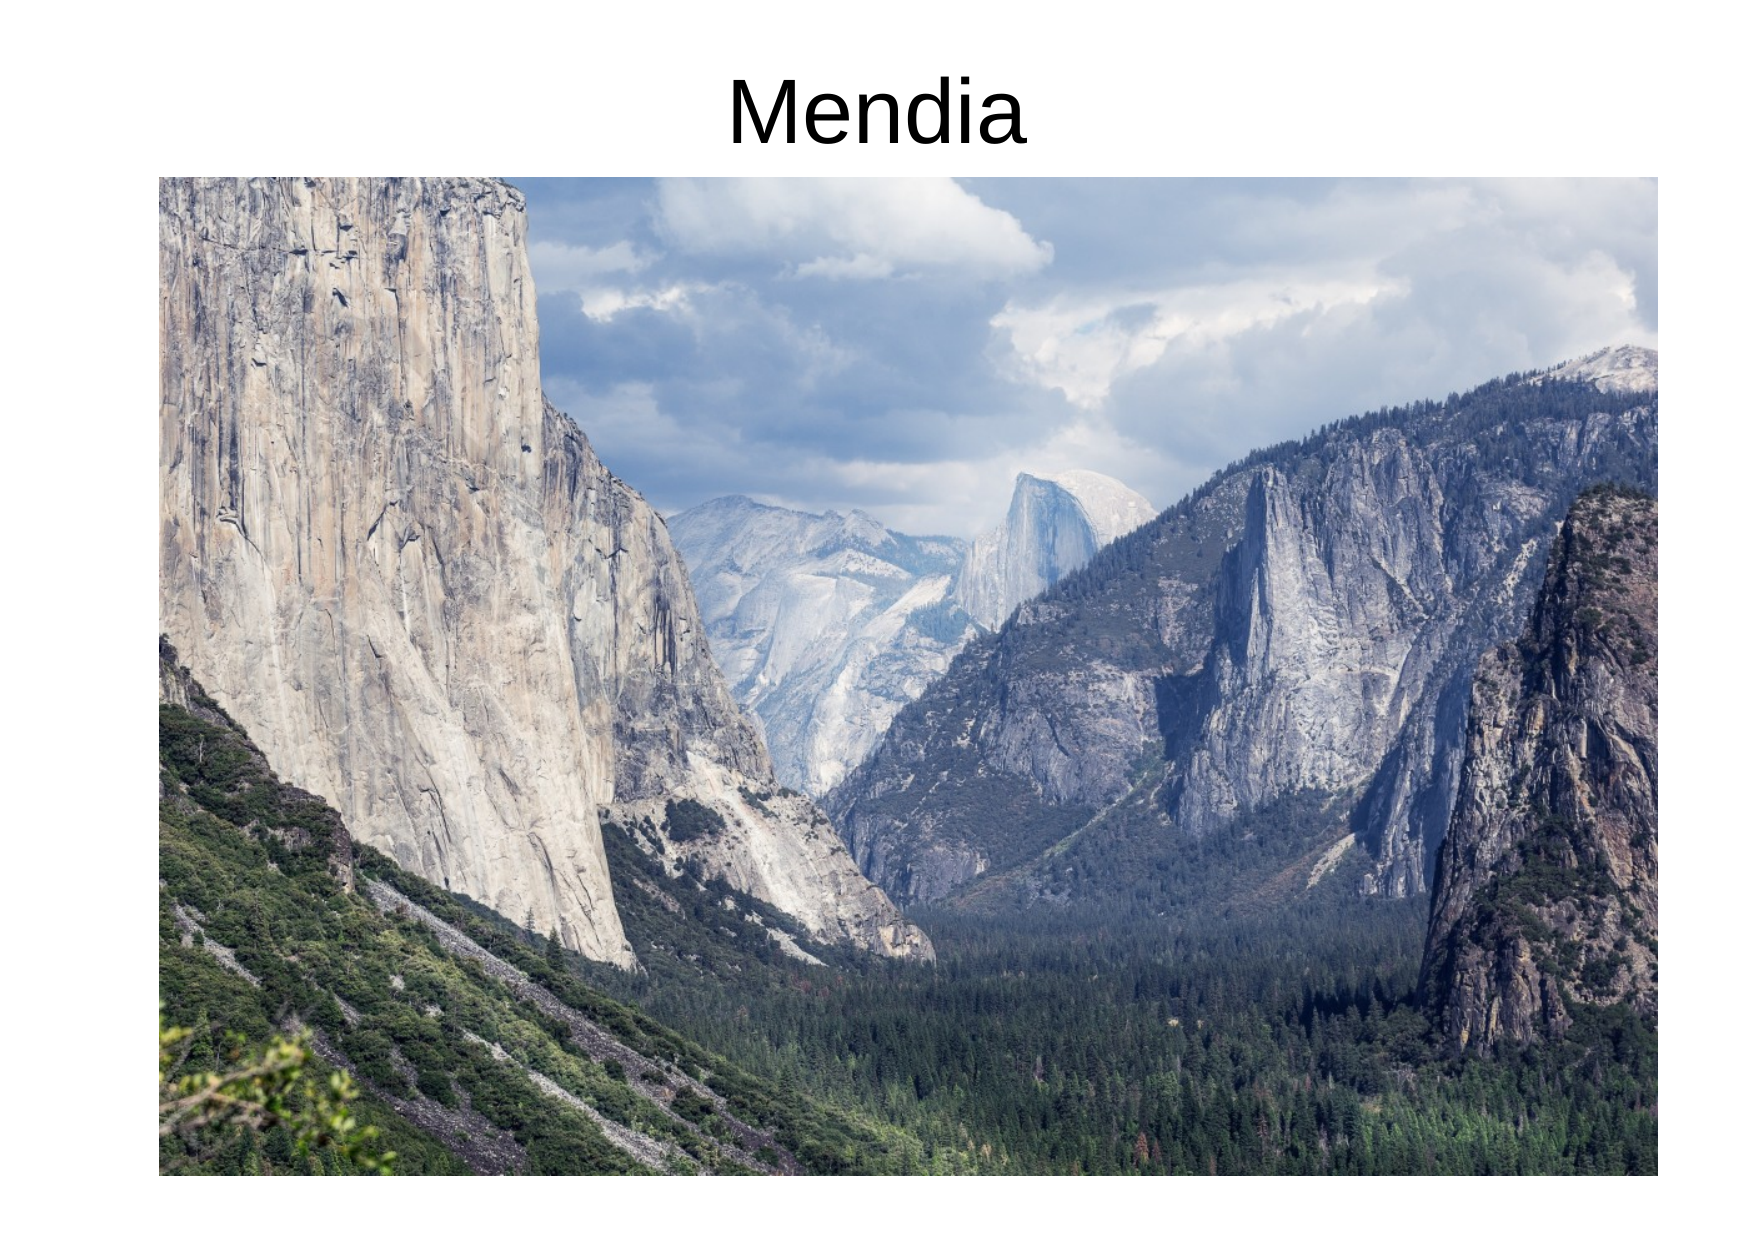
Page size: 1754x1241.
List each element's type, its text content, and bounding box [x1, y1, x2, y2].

picture [159, 177, 1658, 1176]
title Mendia [87, 8, 1667, 216]
